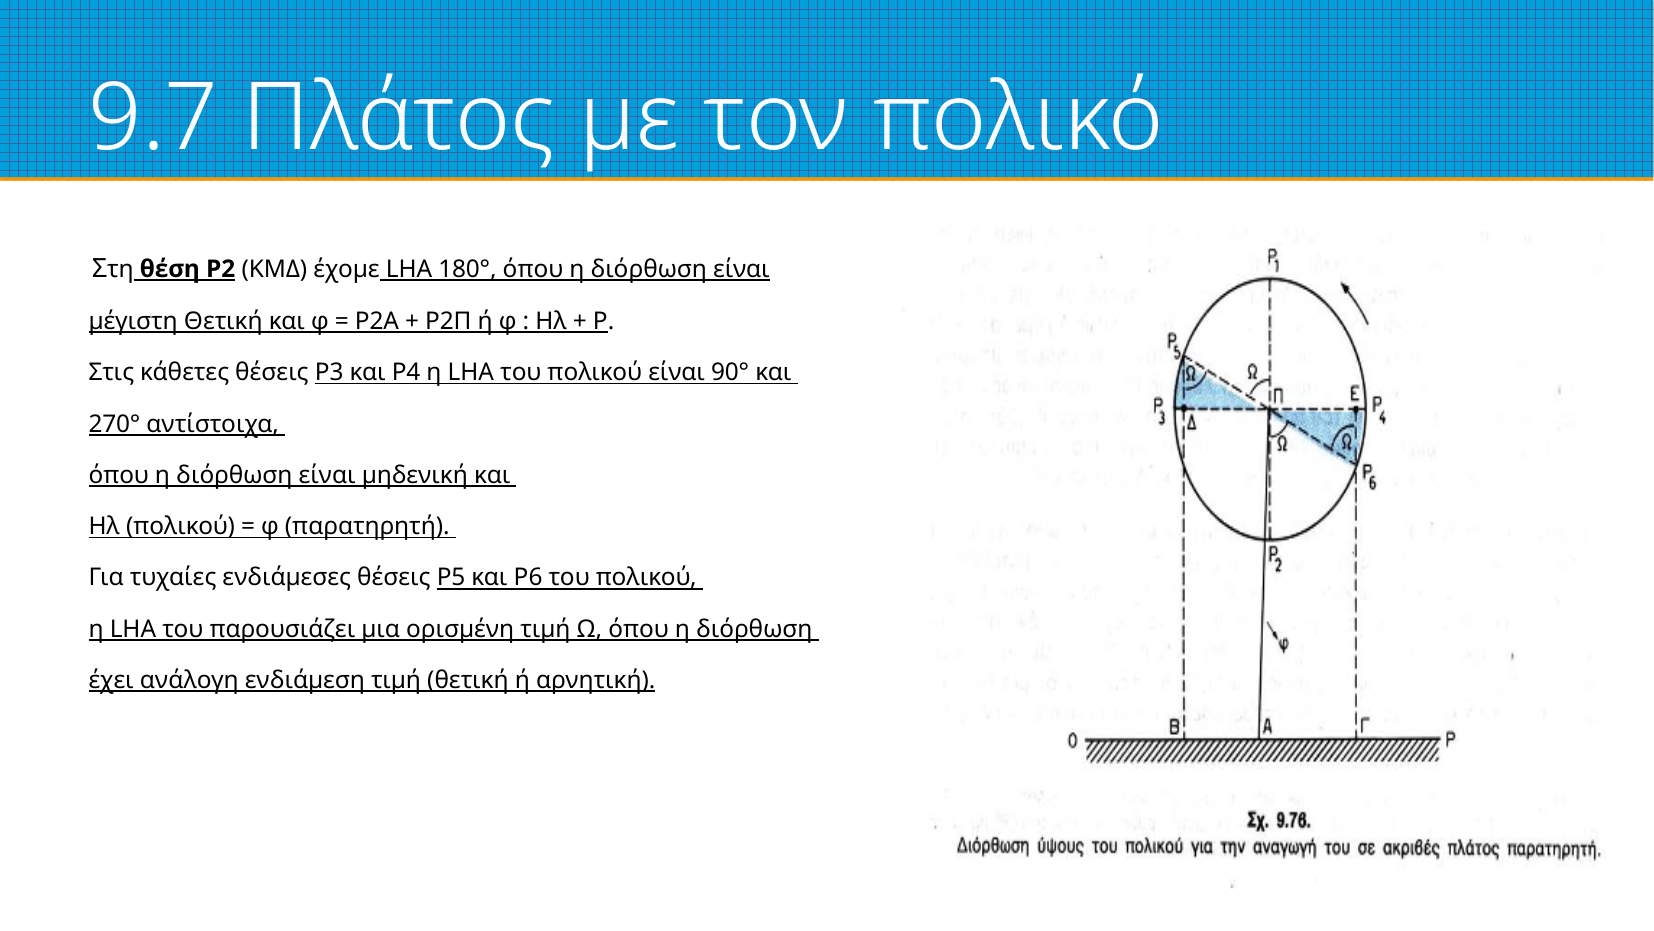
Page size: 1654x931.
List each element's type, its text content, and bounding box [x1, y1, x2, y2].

list Στη θέση Ρ2 (ΚΜΔ) έχομε LΗΑ 180°, όπου η διόρθωση είναι μέγιστη Θετική και φ = Ρ2Α + Ρ2Π ή φ : Ηλ + Ρ. Στις κάθετες θέσεις Ρ3 και Ρ4 η LΗΑ του πολικού είναι 90° και 270° αντίστοιχα, όπου η διόρθωση είναι μηδενική και Ηλ (πολικού) = φ (παρατηρητή). Για τυχαίες ενδιάµεσες θέσεις Ρ5 και Ρ6 του πολικού, η LΗΑ του παρουσιάζει μια ορισμένη τιµή Ω, όπου η διόρθωση έχει ανάλογη ενδιάμεση τιµή (θετική ή αρνητική). [88, 249, 900, 826]
picture [900, 224, 1613, 901]
title 9.7 Πλάτος με τον πολικό [88, 14, 1565, 178]
